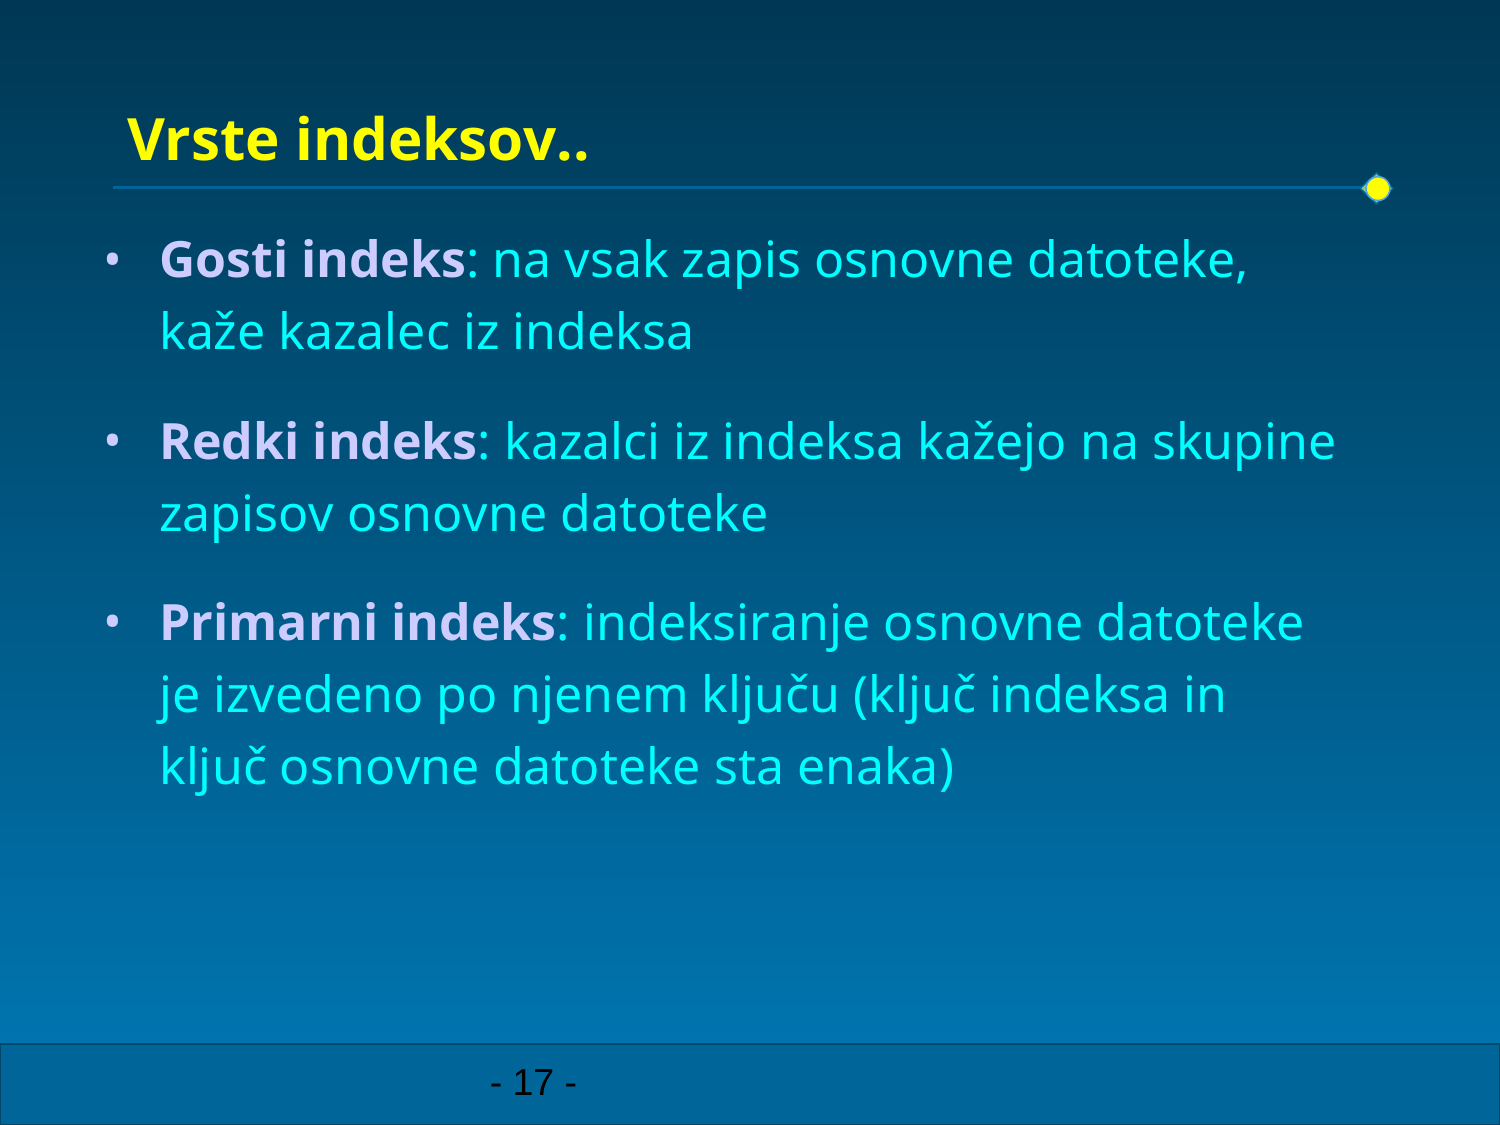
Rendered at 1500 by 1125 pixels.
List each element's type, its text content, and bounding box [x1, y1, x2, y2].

list Gosti indeks: na vsak zapis osnovne datoteke, kaže kazalec iz indeksa Redki indeks: kazalci iz indeksa kažejo na skupine zapisov osnovne datoteke Primarni indeks: indeksiranje osnovne datoteke je izvedeno po njenem ključu (ključ indeksa in ključ osnovne datoteke sta enaka) [88, 208, 1364, 1003]
title Vrste indeksov.. [112, 94, 1388, 181]
